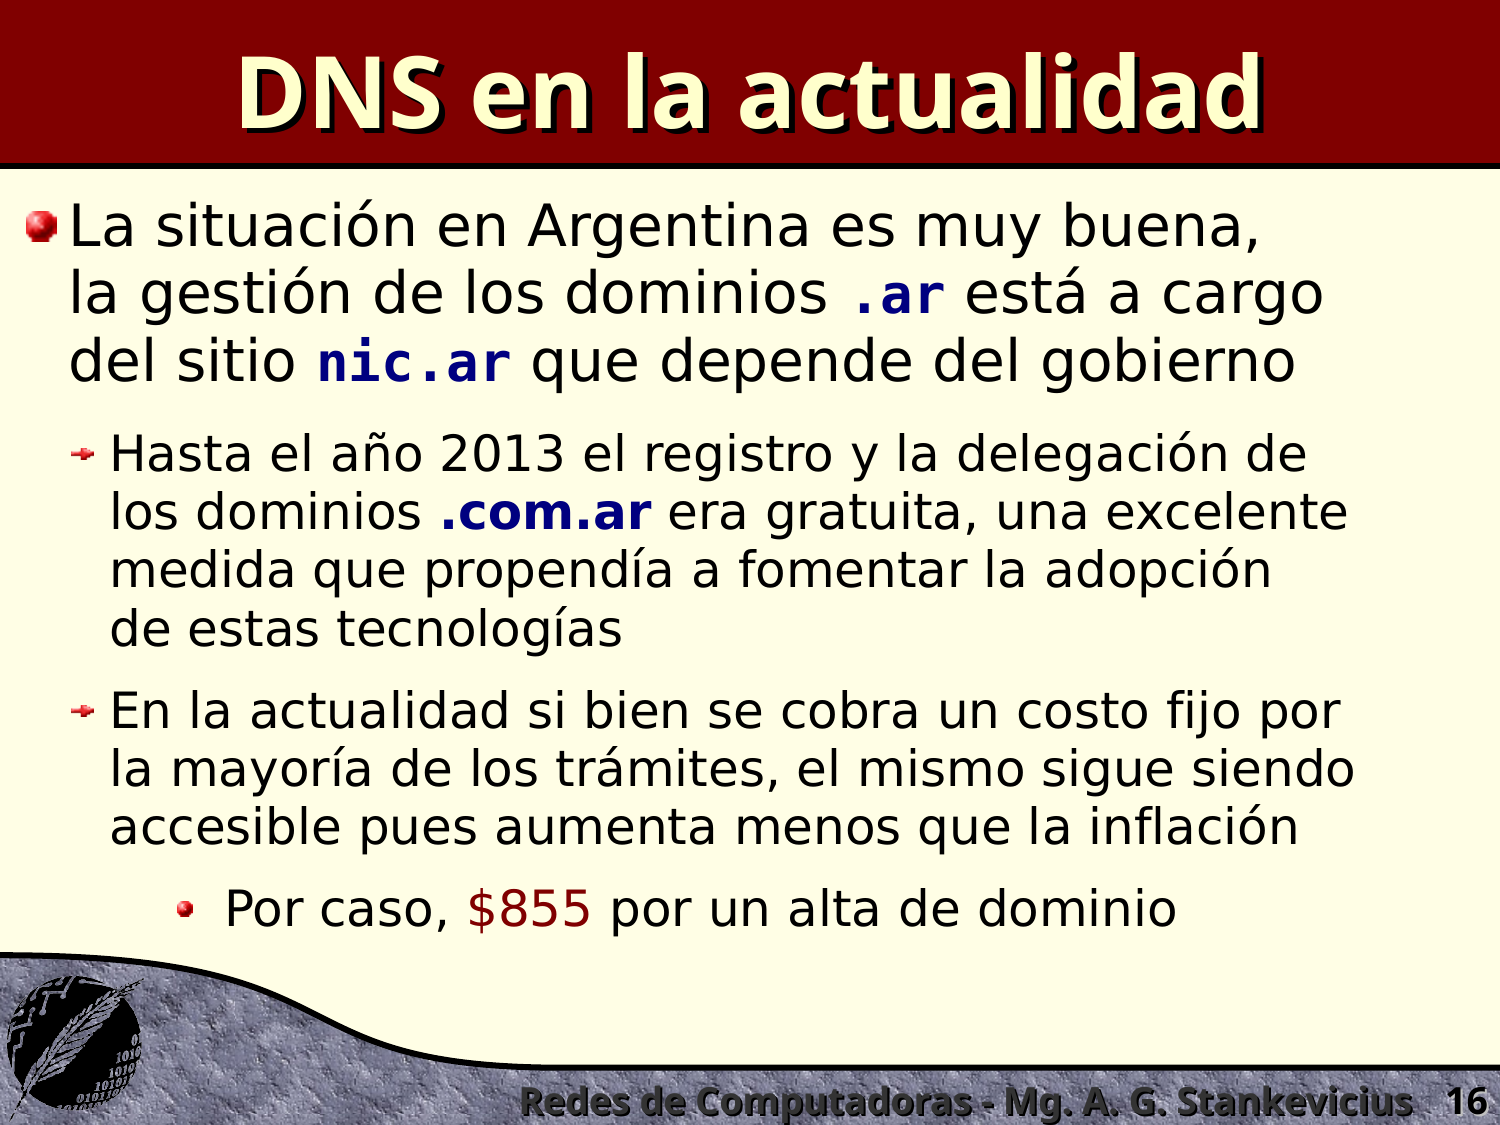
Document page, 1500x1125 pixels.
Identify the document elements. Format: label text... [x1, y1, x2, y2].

picture [790, 1100, 795, 1110]
picture [1047, 1100, 1054, 1110]
picture [0, 959, 1500, 1125]
list La situación en Argentina es muy buena, la gestión de los dominios .ar está a cargo del sitio nic.ar que depende del gobierno Hasta el año 2013 el registro y la delegación de los dominios .com.ar era gratuita, una excelente medida que propendía a fomentar la adopción de estas tecnologías En la actualidad si bien se cobra un costo fijo por la mayoría de los trámites, el mismo sigue siendo accesible pues aumenta menos que la inflación Por caso, $855 por un alta de dominio [11, 192, 1486, 939]
title DNS en la actualidad [15, 5, 1485, 160]
